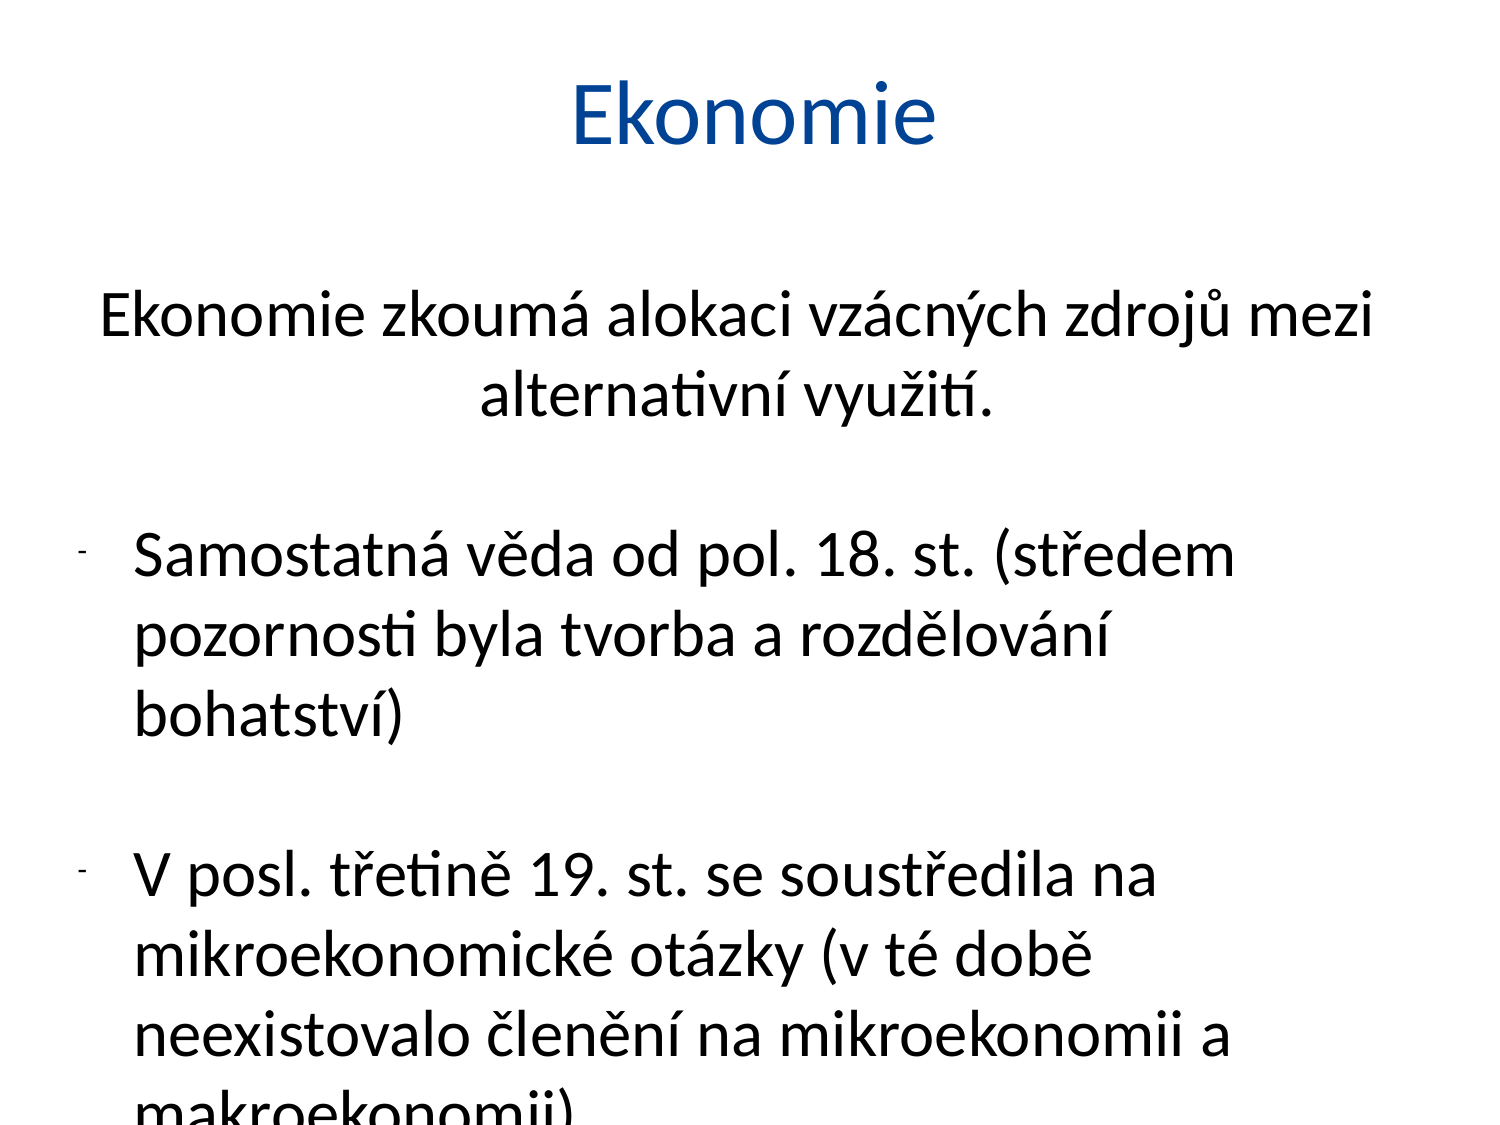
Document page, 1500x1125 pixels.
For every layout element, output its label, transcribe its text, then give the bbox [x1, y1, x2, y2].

list Ekonomie zkoumá alokaci vzácných zdrojů mezi alternativní využití. Samostatná věda od pol. 18. st. (středem pozornosti byla tvorba a rozdělování bohatství) V posl. třetině 19. st. se soustředila na mikroekonomické otázky (v té době neexistovalo členění na mikroekonomii a makroekonomii) [62, 262, 1413, 1005]
title Ekonomie [75, 45, 1425, 233]
